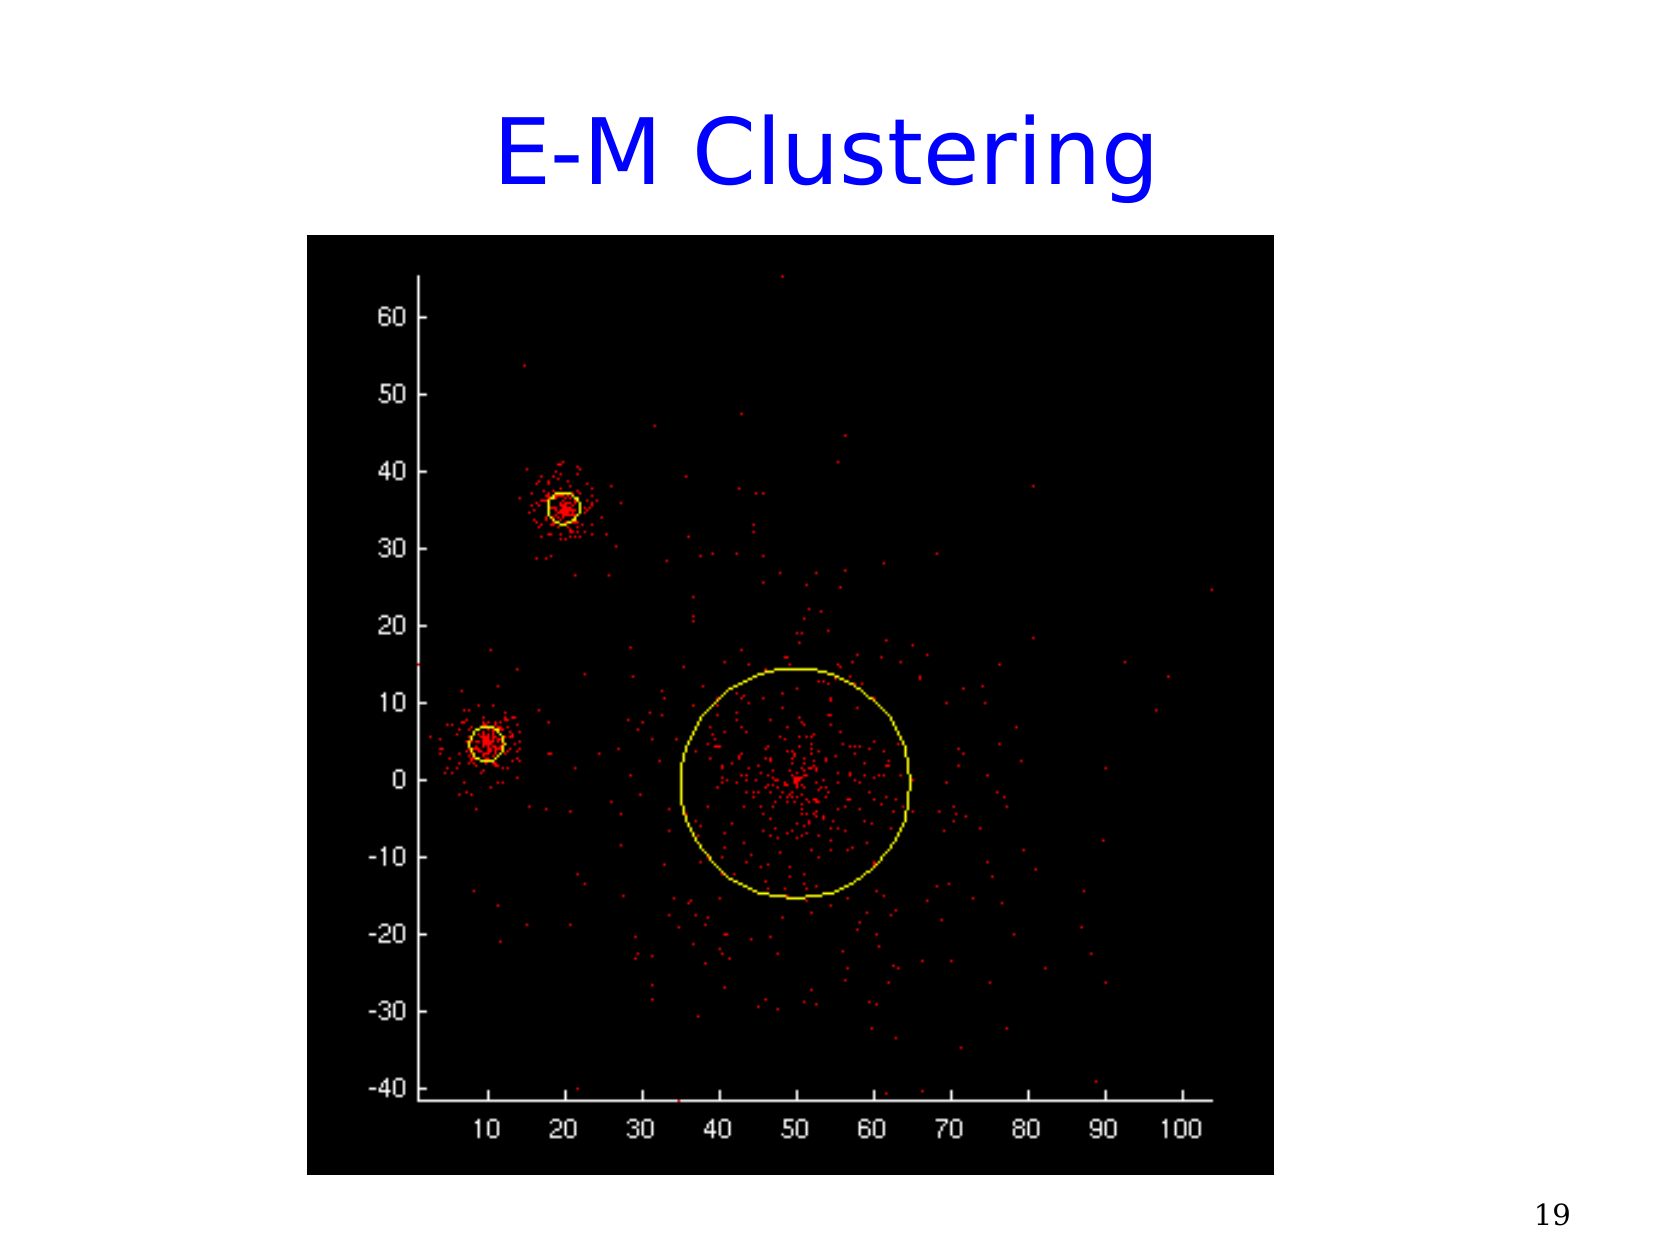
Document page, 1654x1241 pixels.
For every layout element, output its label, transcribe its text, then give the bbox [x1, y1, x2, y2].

title E-M Clustering [82, 49, 1571, 257]
picture [307, 235, 1274, 1175]
